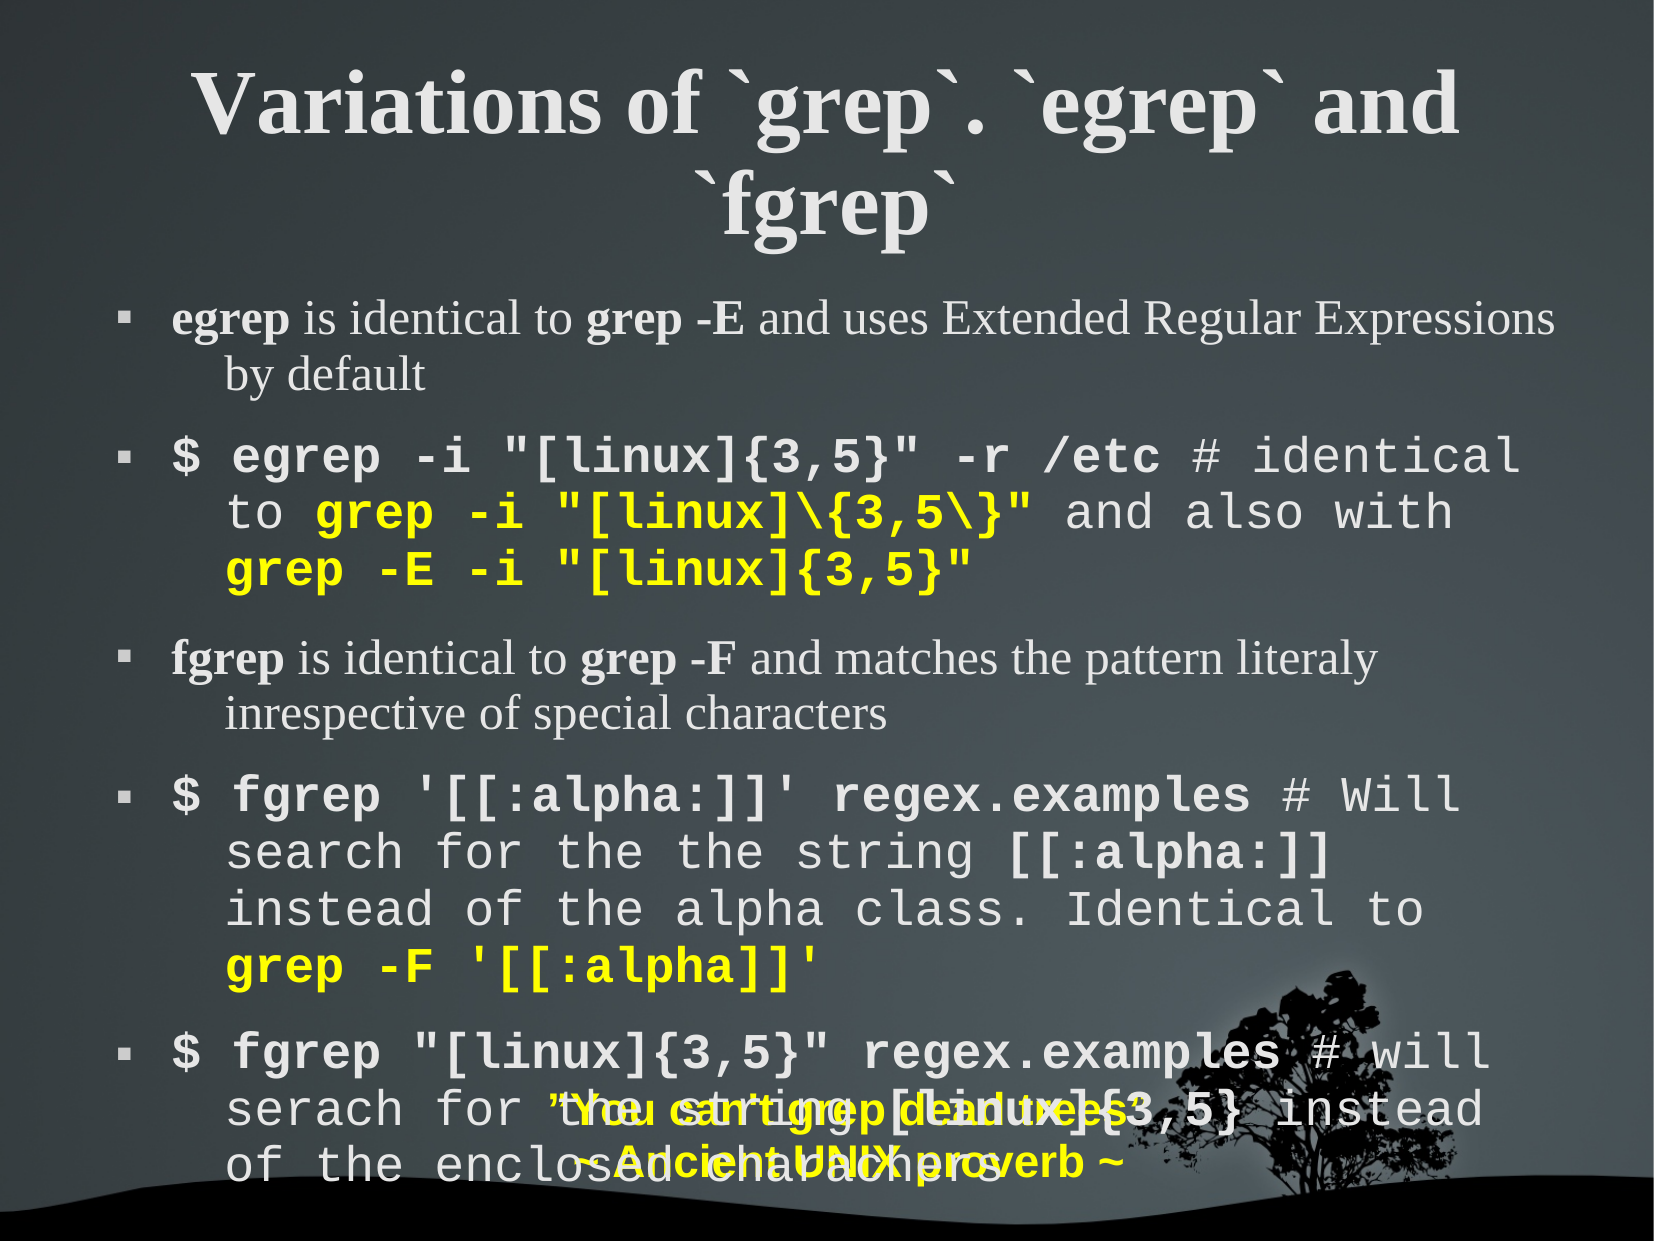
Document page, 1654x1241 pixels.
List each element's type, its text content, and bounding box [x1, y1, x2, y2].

list egrep is identical to grep -Ε and uses Extended Regular Expressions by default $ egrep -i "[linux]{3,5}" -r /etc # identical to grep -i "[linux]\{3,5\}" and also with grep -Ε -i "[linux]{3,5}" fgrep is identical to grep -F and matches the pattern literaly inrespective of special characters $ fgrep '[[:alpha:]]' regex.examples # Will search for the the string [[:alpha:]] instead of the alpha class. Identical to grep -F '[[:alpha]]' $ fgrep "[linux]{3,5}" regex.examples # will serach for the string [linux]{3,5} instead of the enclosed charachers [82, 290, 1571, 1112]
picture [0, 0, 1654, 1241]
text_box ”You can't grep dead trees” ~ Ancient UNIX proverb ~ [525, 1112, 1173, 1178]
title Variations of `grep`. `egrep` and `fgrep` [82, 49, 1571, 257]
